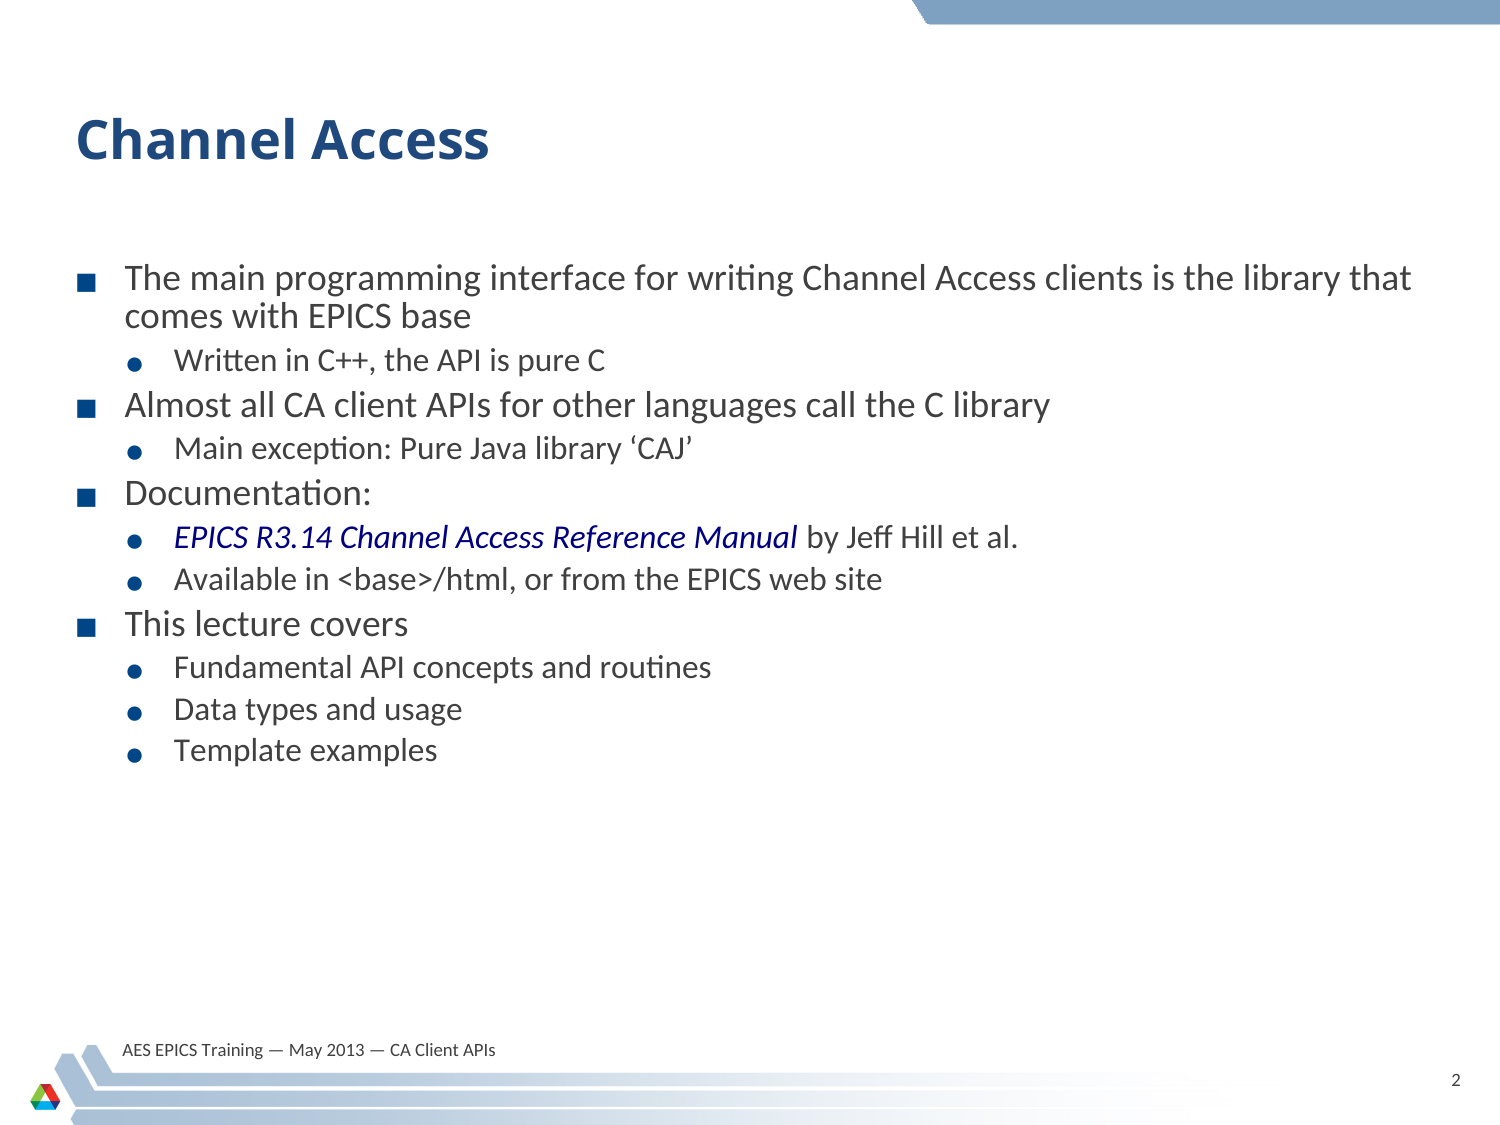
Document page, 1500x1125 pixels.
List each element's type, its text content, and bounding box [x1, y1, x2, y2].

list The main programming interface for writing Channel Access clients is the library that comes with EPICS base Written in C++, the API is pure C Almost all CA client APIs for other languages call the C library Main exception: Pure Java library ‘CAJ’ Documentation: EPICS R3.14 Channel Access Reference Manual by Jeff Hill et al. Available in <base>/html, or from the EPICS web site This lecture covers Fundamental API concepts and routines Data types and usage Template examples [75, 262, 1426, 1006]
picture [0, 0, 1500, 26]
title Channel Access [75, 45, 1426, 233]
picture [0, 1037, 1500, 1125]
